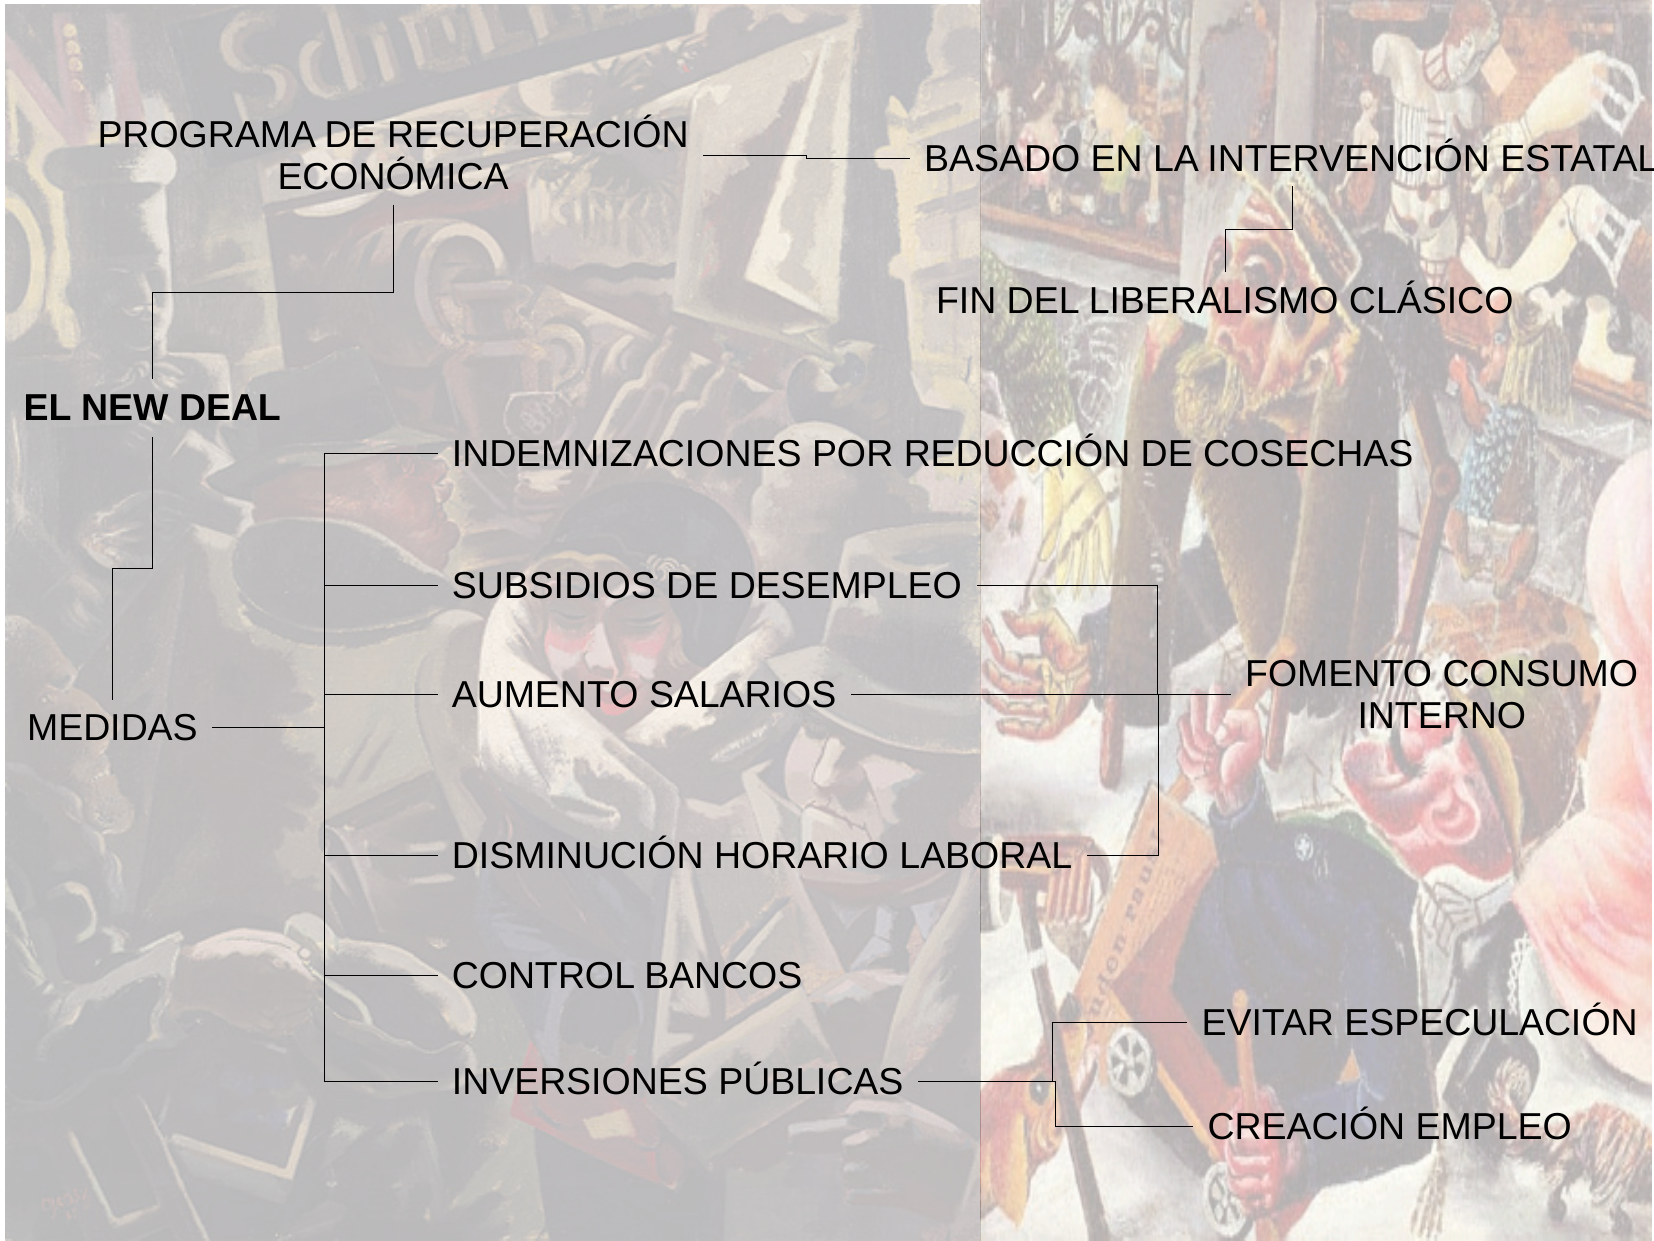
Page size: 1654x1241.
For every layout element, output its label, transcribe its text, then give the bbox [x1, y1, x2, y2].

text_box FOMENTO CONSUMO INTERNO [1230, 645, 1654, 745]
text_box EL NEW DEAL [8, 378, 296, 438]
picture [325, 586, 1157, 694]
text_box SUBSIDIOS DE DESEMPLEO [437, 557, 978, 615]
text_box EVITAR ESPECULACIÓN [1186, 994, 1654, 1052]
text_box INVERSIONES PÚBLICAS [437, 1053, 919, 1111]
picture [325, 695, 1158, 855]
text_box BASADO EN LA INTERVENCIÓN ESTATAL [909, 129, 1654, 187]
text_box DISMINUCIÓN HORARIO LABORAL [437, 826, 1088, 884]
text_box CREACIÓN EMPLEO [1192, 1098, 1588, 1156]
text_box CONTROL BANCOS [437, 947, 818, 1004]
text_box FIN DEL LIBERALISMO CLÁSICO [921, 271, 1529, 329]
text_box MEDIDAS [12, 699, 213, 756]
text_box INDEMNIZACIONES POR REDUCCIÓN DE COSECHAS [437, 425, 1429, 483]
picture [325, 695, 1652, 1081]
text_box PROGRAMA DE RECUPERACIÓN ECONÓMICA [82, 106, 704, 206]
text_box AUMENTO SALARIOS [437, 666, 852, 724]
picture [113, 156, 1652, 727]
picture [5, 0, 1652, 1241]
